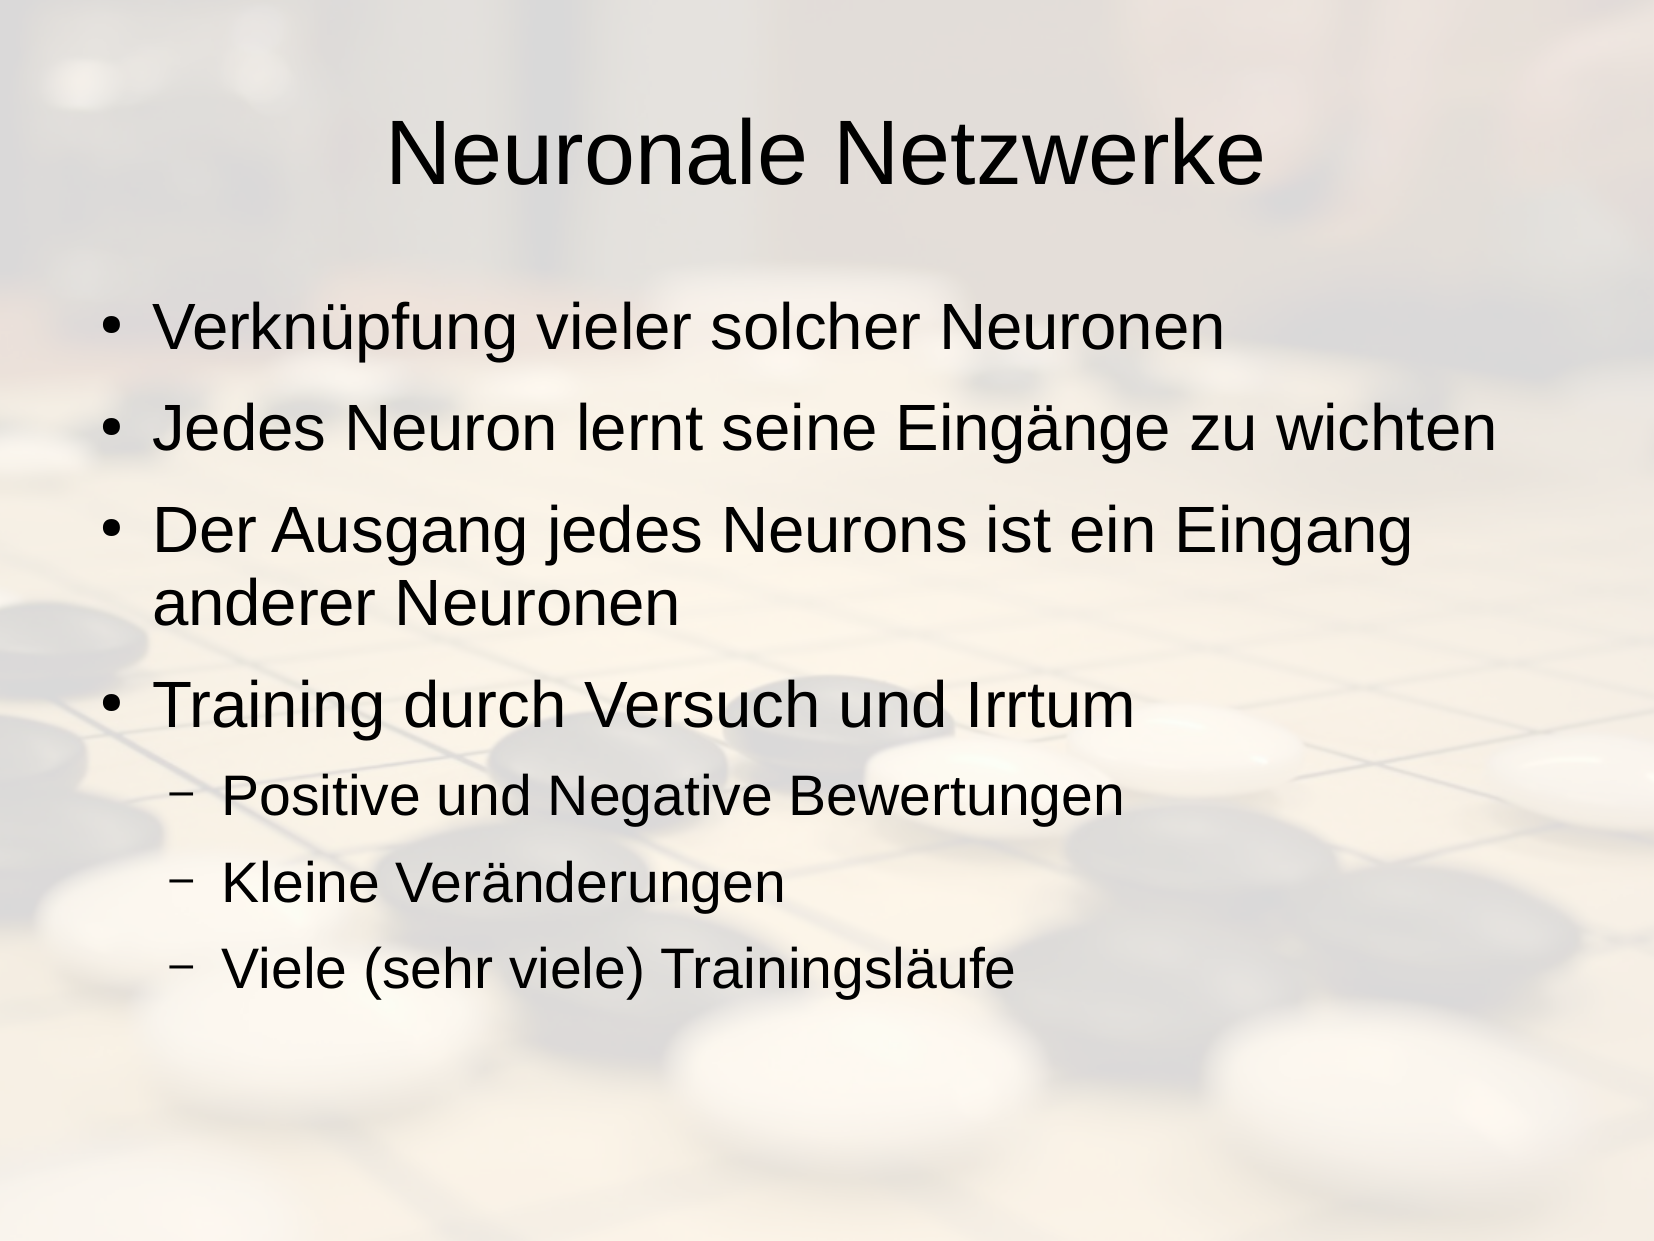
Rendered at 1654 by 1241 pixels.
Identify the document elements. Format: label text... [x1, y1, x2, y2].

list Verknüpfung vieler solcher Neuronen Jedes Neuron lernt seine Eingänge zu wichten Der Ausgang jedes Neurons ist ein Eingang anderer Neuronen Training durch Versuch und Irrtum Positive und Negative Bewertungen Kleine Veränderungen Viele (sehr viele) Trainingsläufe [82, 290, 1571, 1010]
title Neuronale Netzwerke [82, 49, 1571, 257]
